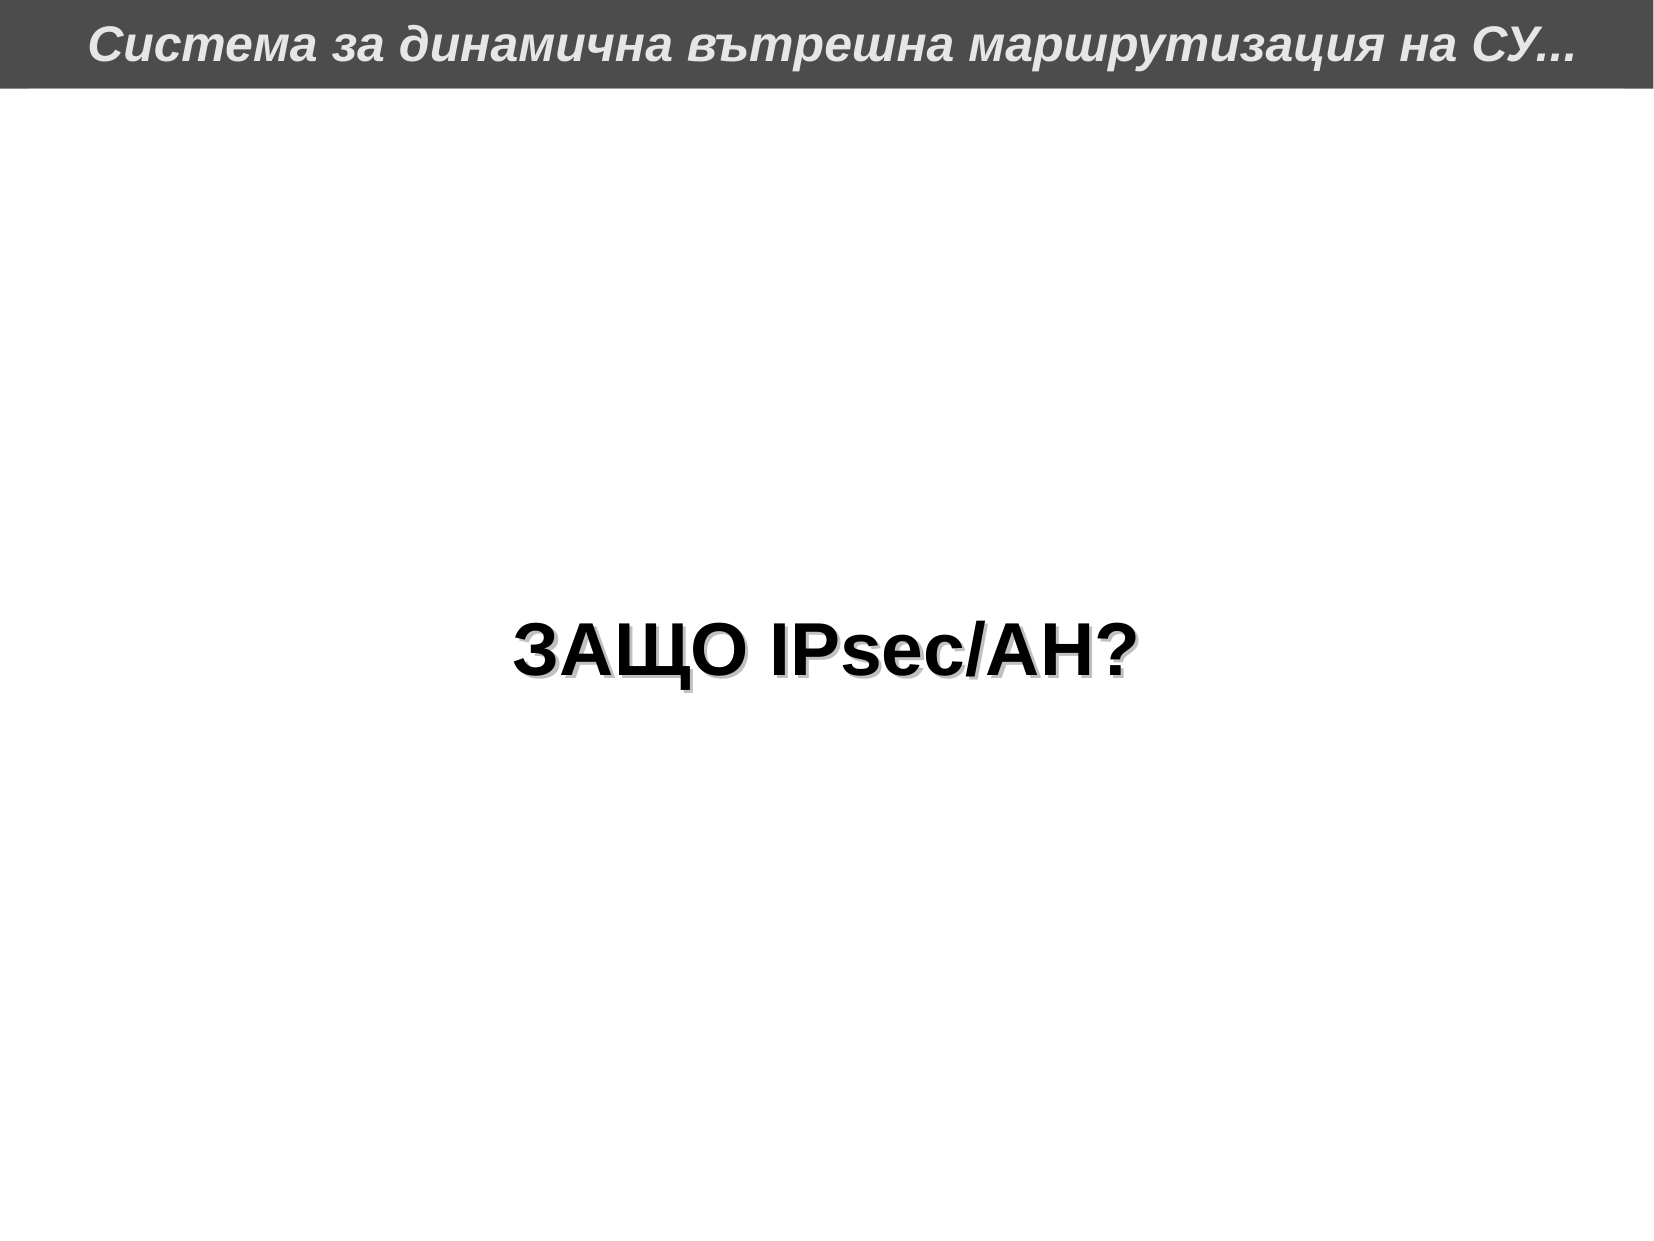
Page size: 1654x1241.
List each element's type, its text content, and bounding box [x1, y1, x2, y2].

text_box Система за динамична вътрешна маршрутизация на СУ... [72, 8, 1593, 80]
text_box ЗАЩО IPsec/AH? [29, 88, 1625, 1211]
text_box [0, 0, 1654, 89]
